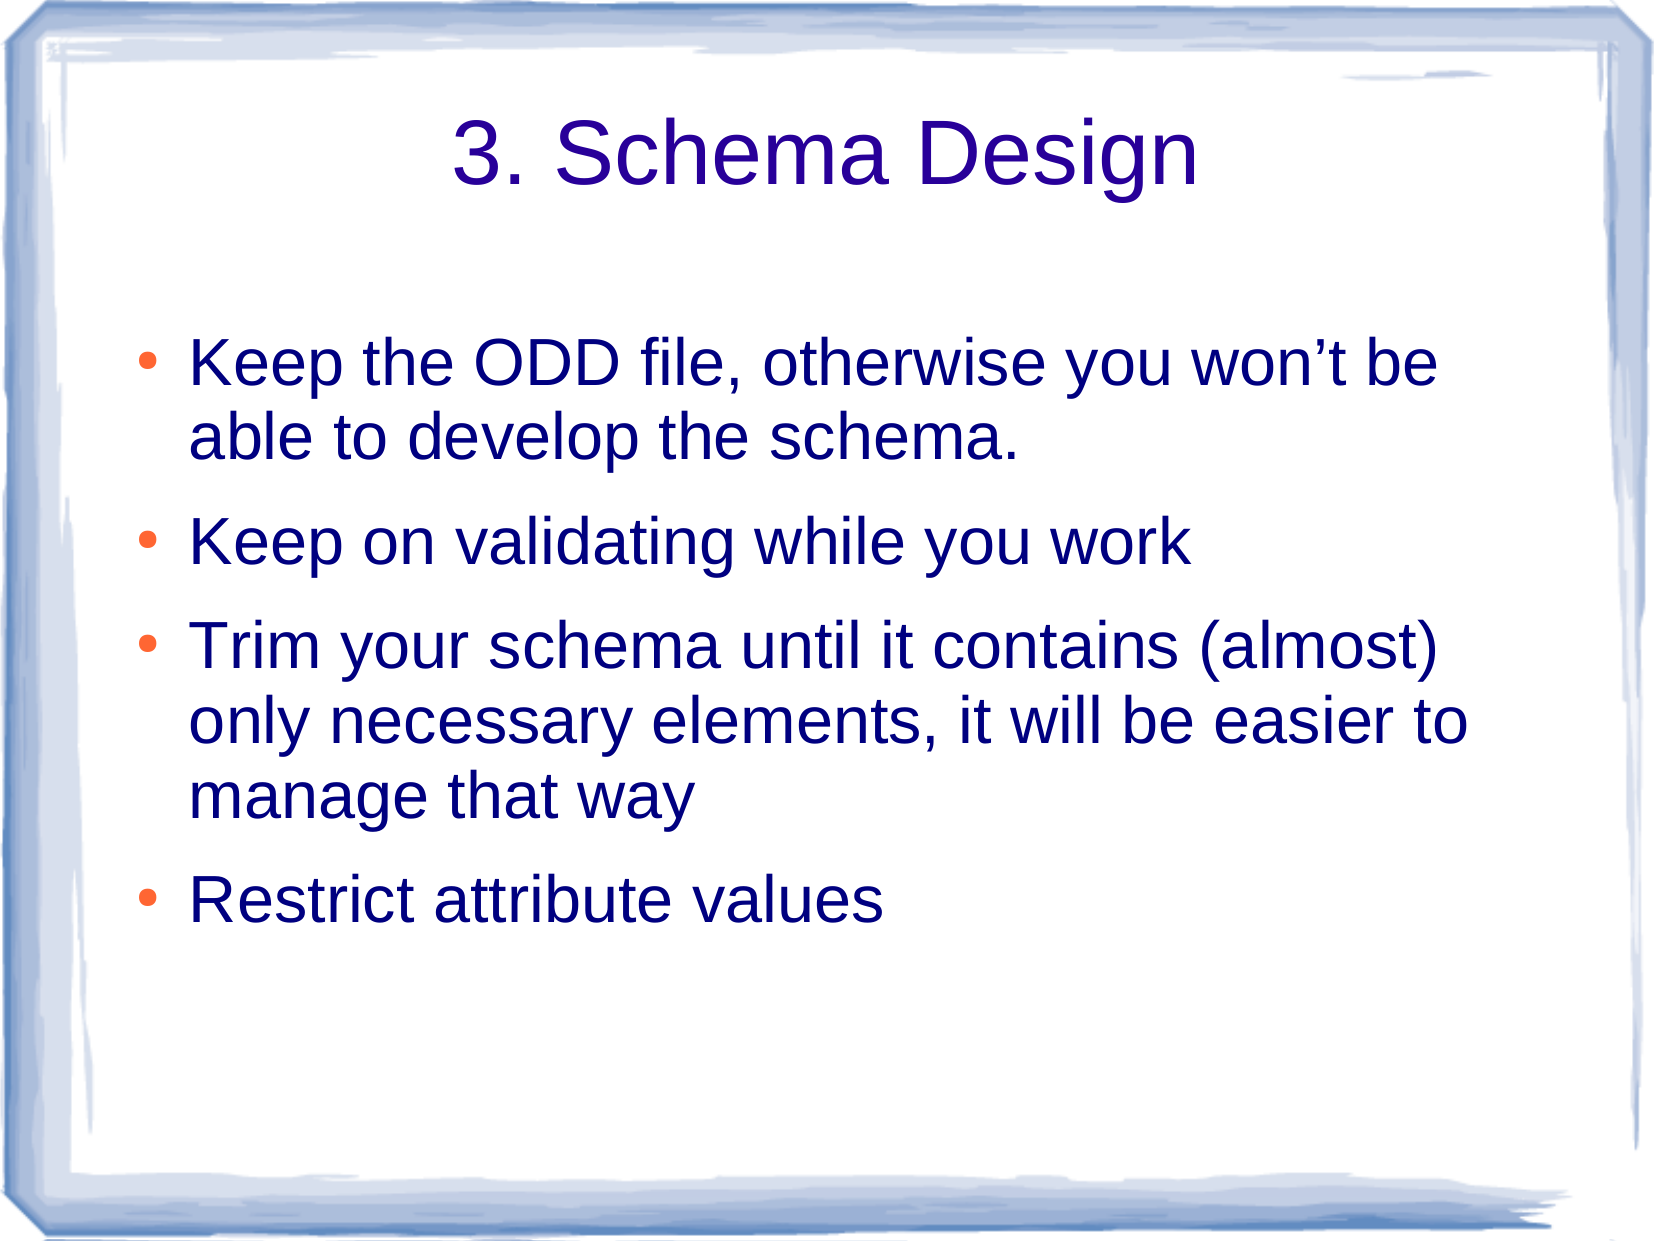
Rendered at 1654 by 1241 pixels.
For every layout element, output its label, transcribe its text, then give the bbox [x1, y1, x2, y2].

list Keep the ODD file, otherwise you won’t be able to develop the schema. Keep on validating while you work Trim your schema until it contains (almost) only necessary elements, it will be easier to manage that way Restrict attribute values [118, 324, 1571, 1129]
title 3. Schema Design [82, 56, 1571, 250]
picture [0, 0, 1654, 1241]
